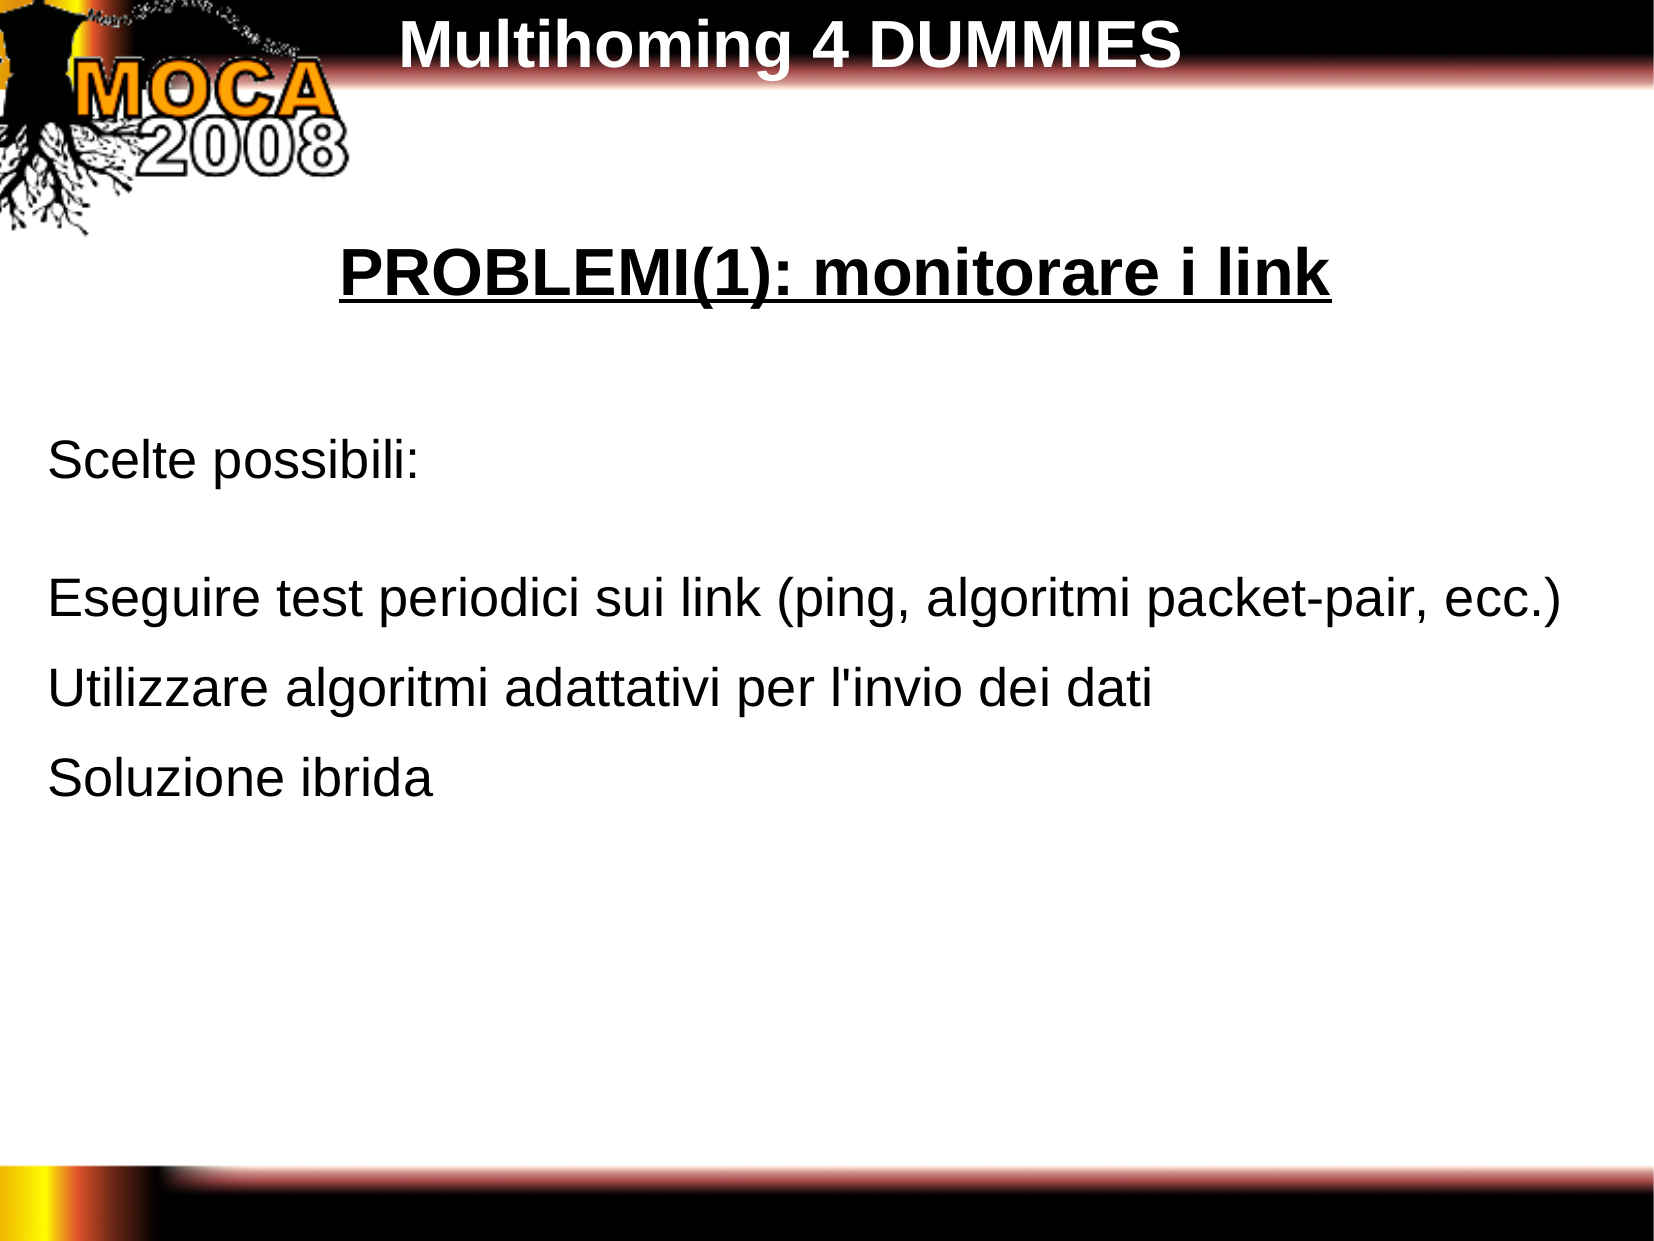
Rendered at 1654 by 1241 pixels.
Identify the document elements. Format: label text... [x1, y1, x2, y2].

title Multihoming 4 DUMMIES [324, 0, 1654, 89]
list PROBLEMI(1): monitorare i link Scelte possibili: Eseguire test periodici sui link (ping, algoritmi packet-pair, ecc.) Utilizzare algoritmi adattativi per l'invio dei dati Soluzione ibrida [29, 147, 1625, 1093]
picture [0, 0, 1654, 1241]
